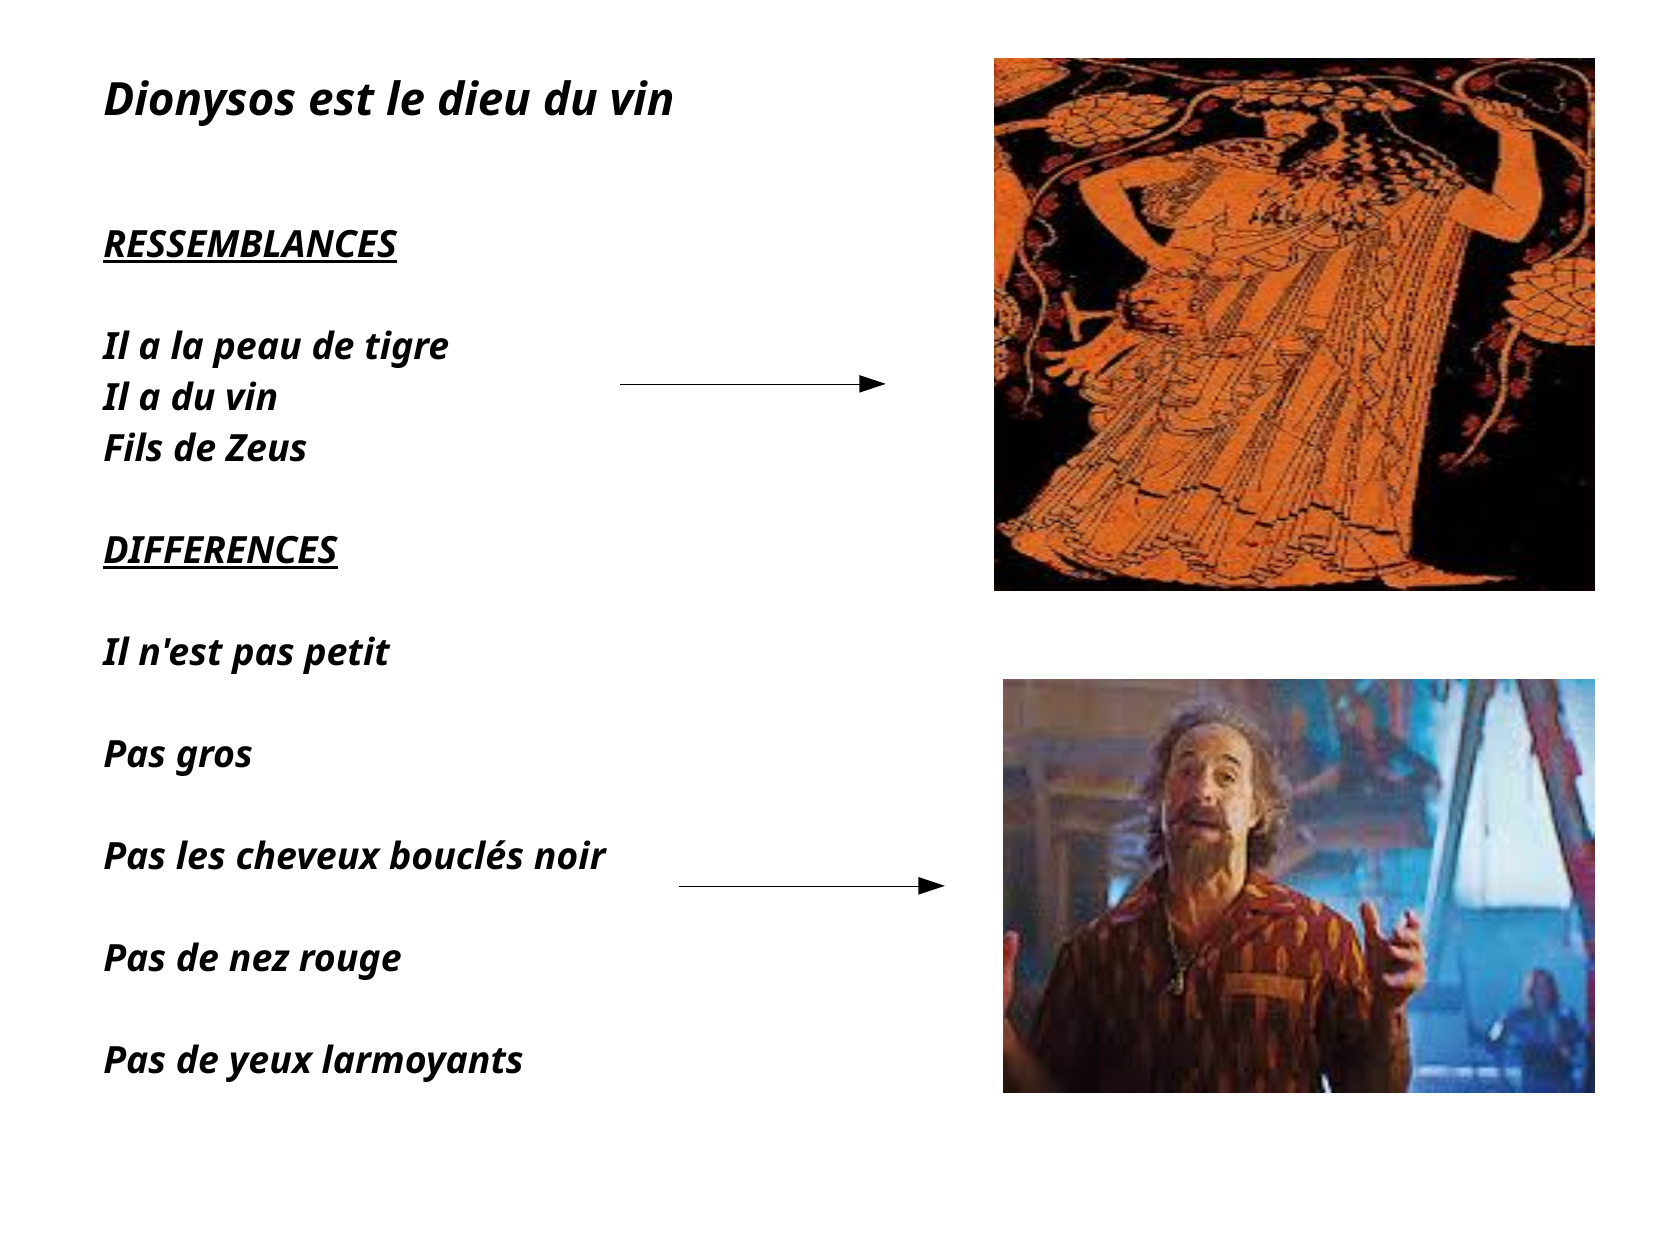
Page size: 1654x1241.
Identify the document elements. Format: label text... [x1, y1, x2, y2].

picture [1003, 679, 1595, 1093]
picture [994, 58, 1595, 591]
text_box RESSEMBLANCES Il a la peau de tigre Il a du vin Fils de Zeus DIFFERENCES Il n'est pas petit Pas gros Pas les cheveux bouclés noir Pas de nez rouge Pas de yeux larmoyants [88, 209, 1595, 1118]
text_box Dionysos est le dieu du vin [88, 59, 710, 138]
